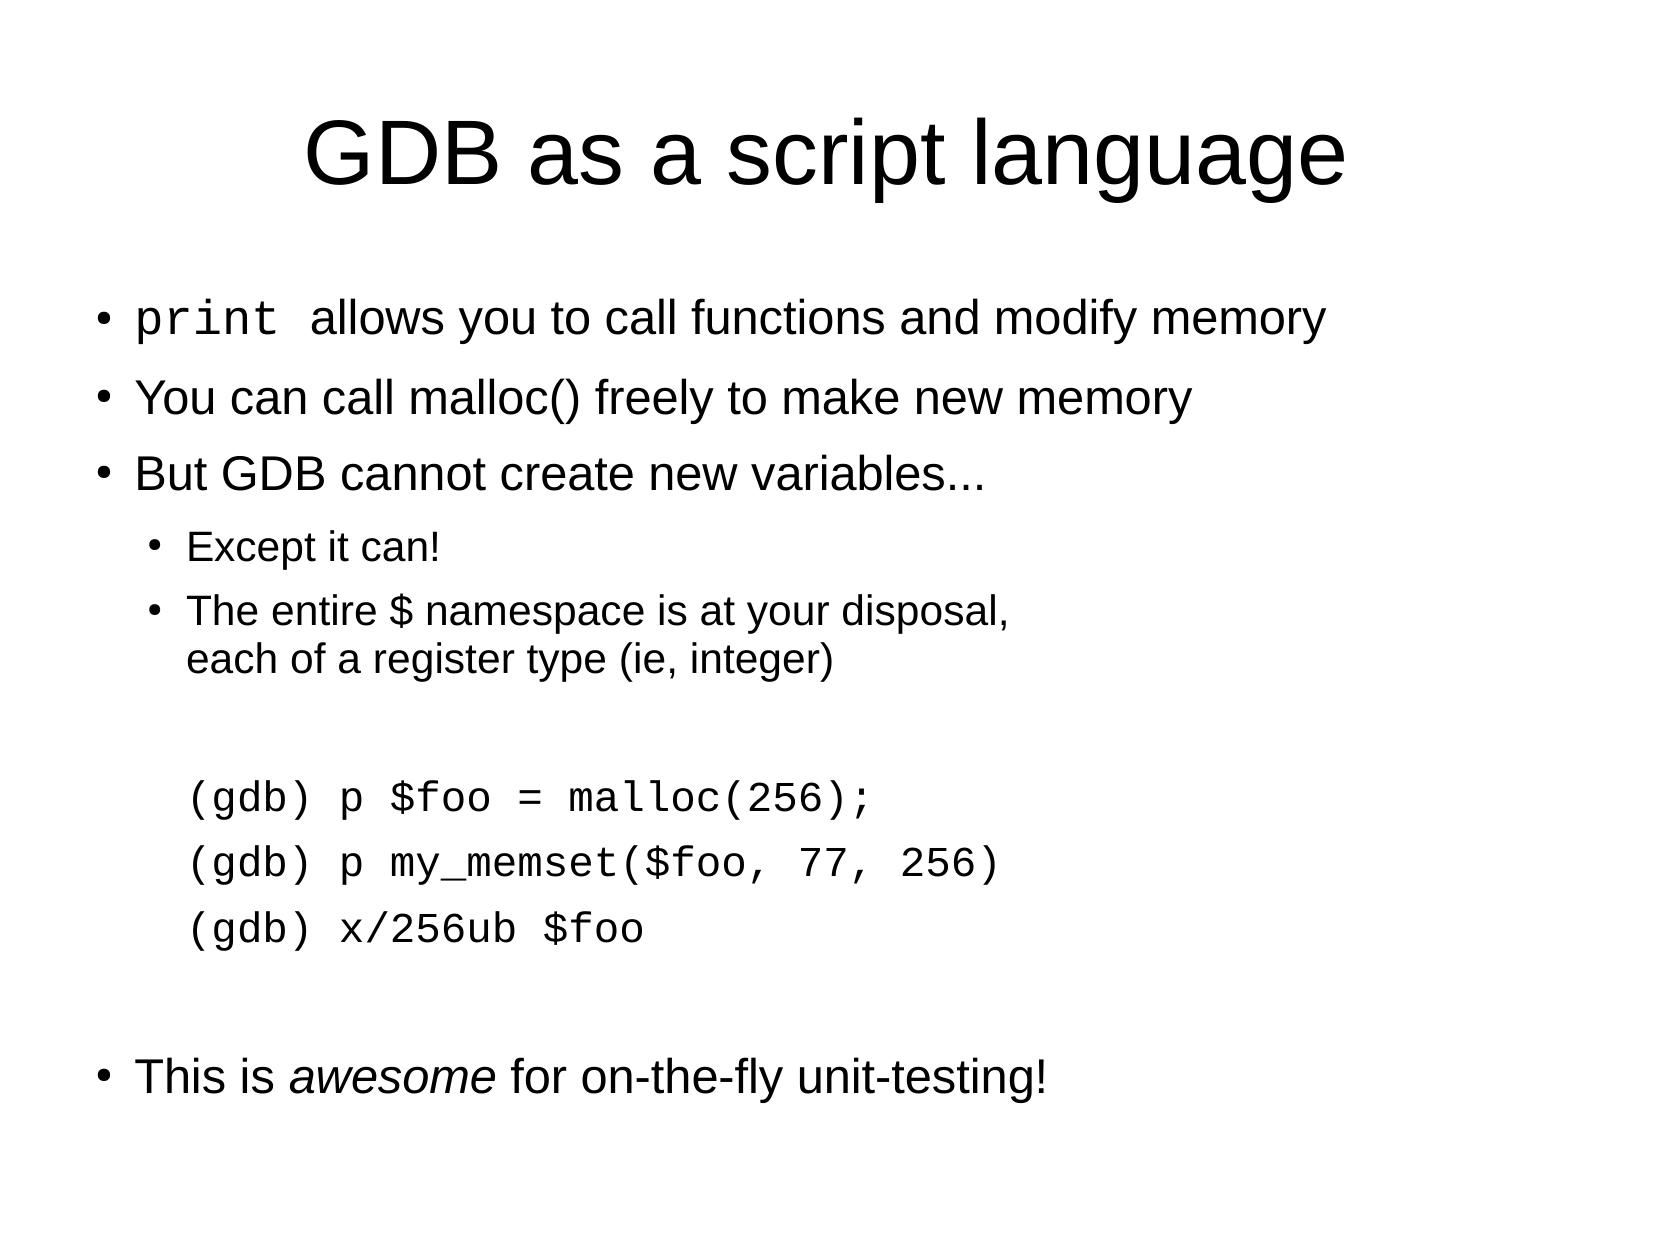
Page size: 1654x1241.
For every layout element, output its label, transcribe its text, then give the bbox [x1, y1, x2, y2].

title GDB as a script language [82, 49, 1571, 257]
list print allows you to call functions and modify memory You can call malloc() freely to make new memory But GDB cannot create new variables... Except it can! The entire $ namespace is at your disposal, each of a register type (ie, integer) (gdb) p $foo = malloc(256); (gdb) p my_memset($foo, 77, 256) (gdb) x/256ub $foo This is awesome for on-the-fly unit-testing! [82, 290, 1571, 1109]
